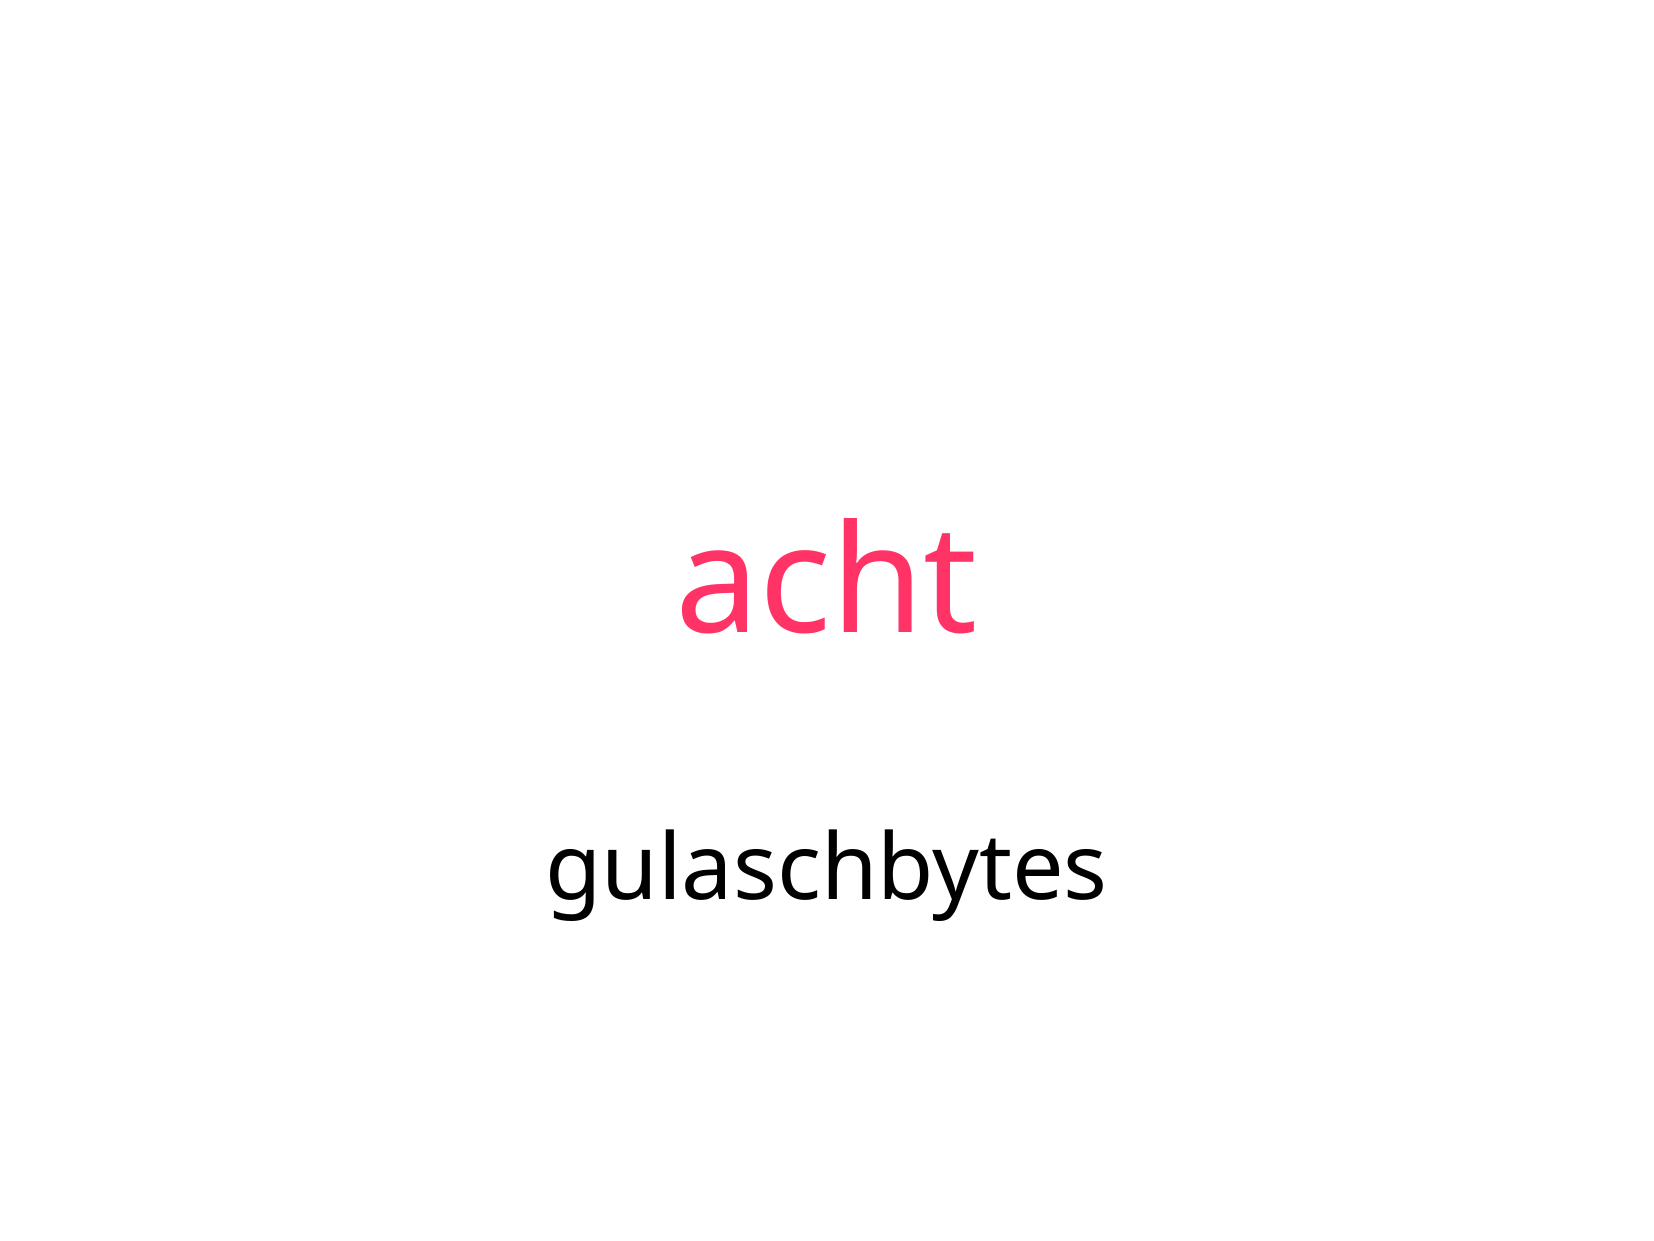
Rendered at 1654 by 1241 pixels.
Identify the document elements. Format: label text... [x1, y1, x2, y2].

subtitle acht gulaschbytes [82, 290, 1571, 1109]
